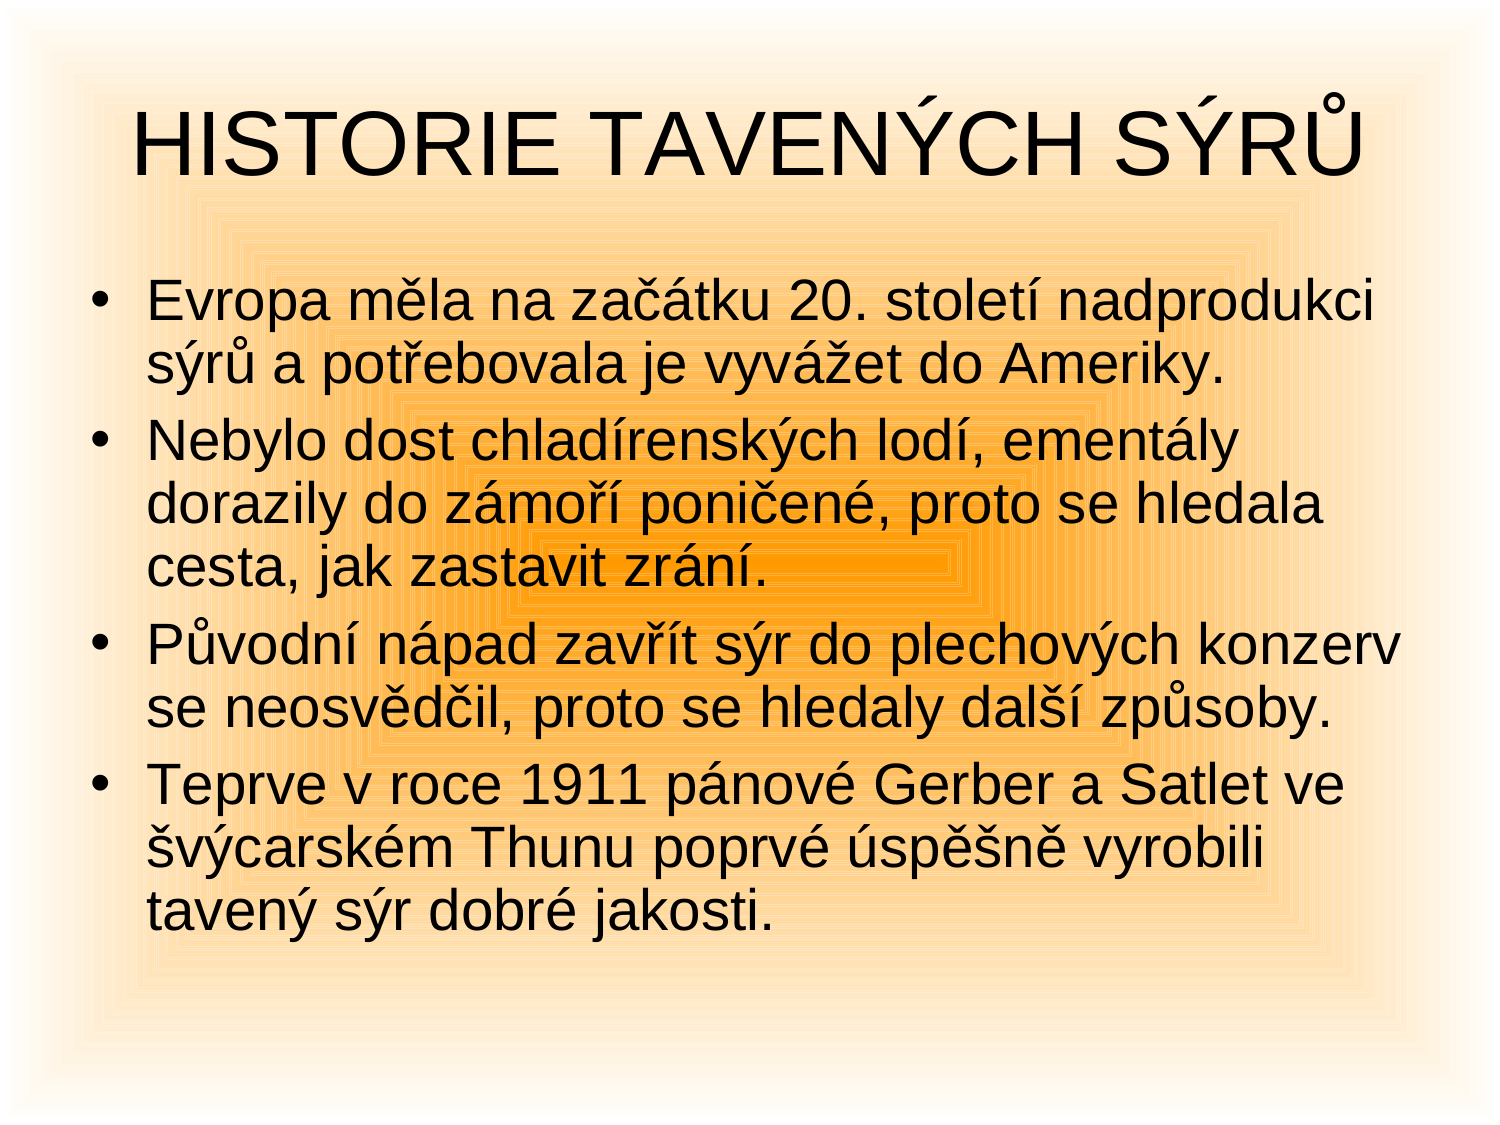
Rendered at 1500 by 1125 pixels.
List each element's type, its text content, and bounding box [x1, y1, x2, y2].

title HISTORIE TAVENÝCH SÝRŮ [75, 45, 1426, 233]
list Evropa měla na začátku 20. století nadprodukci sýrů a potřebovala je vyvážet do Ameriky. Nebylo dost chladírenských lodí, ementály dorazily do zámoří poničené, proto se hledala cesta, jak zastavit zrání. Původní nápad zavřít sýr do plechových konzerv se neosvědčil, proto se hledaly další způsoby. Teprve v roce 1911 pánové Gerber a Satlet ve švýcarském Thunu poprvé úspěšně vyrobili tavený sýr dobré jakosti. [75, 262, 1426, 1030]
